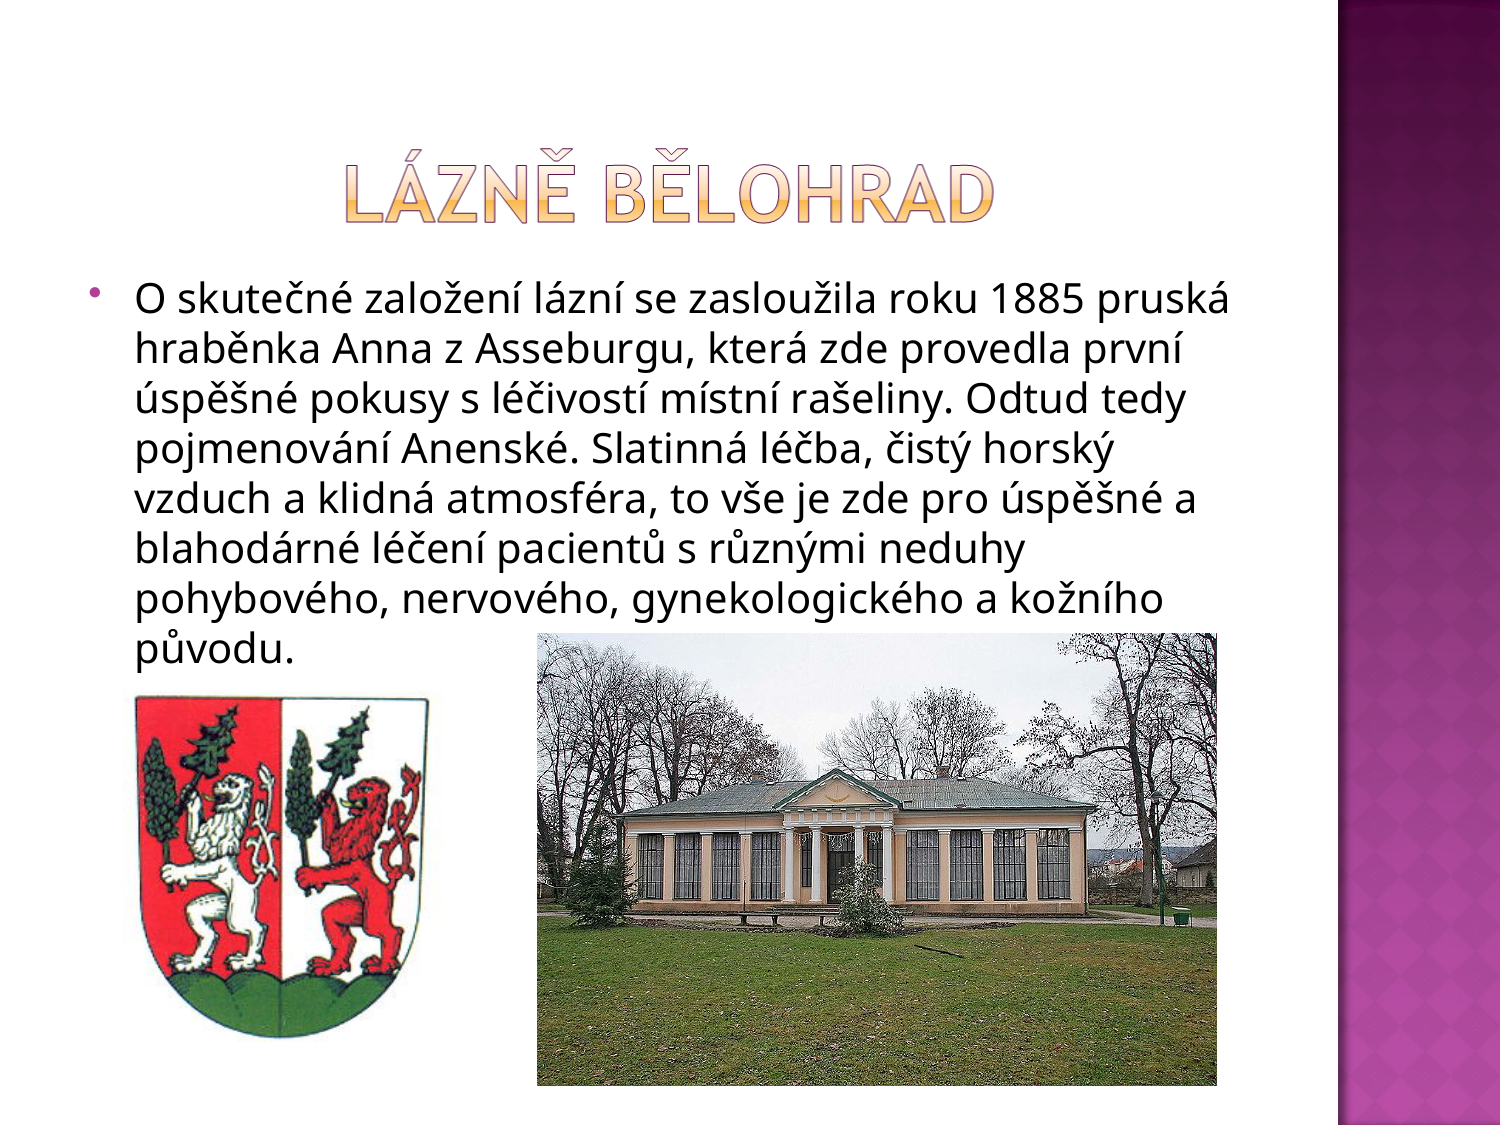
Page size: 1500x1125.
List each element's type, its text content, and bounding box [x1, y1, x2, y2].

list O skutečné založení lázní se zasloužila roku 1885 pruská hraběnka Anna z Asseburgu, která zde provedla první úspěšné pokusy s léčivostí místní rašeliny. Odtud tedy pojmenování Anenské. Slatinná léčba, čistý horský vzduch a klidná atmosféra, to vše je zde pro úspěšné a blahodárné léčení pacientů s různými neduhy pohybového, nervového, gynekologického a kožního původu. [75, 263, 1263, 1060]
picture [537, 633, 1217, 1086]
picture [123, 680, 445, 1042]
text_box [73, 52, 1265, 241]
picture [1337, 0, 1500, 1125]
